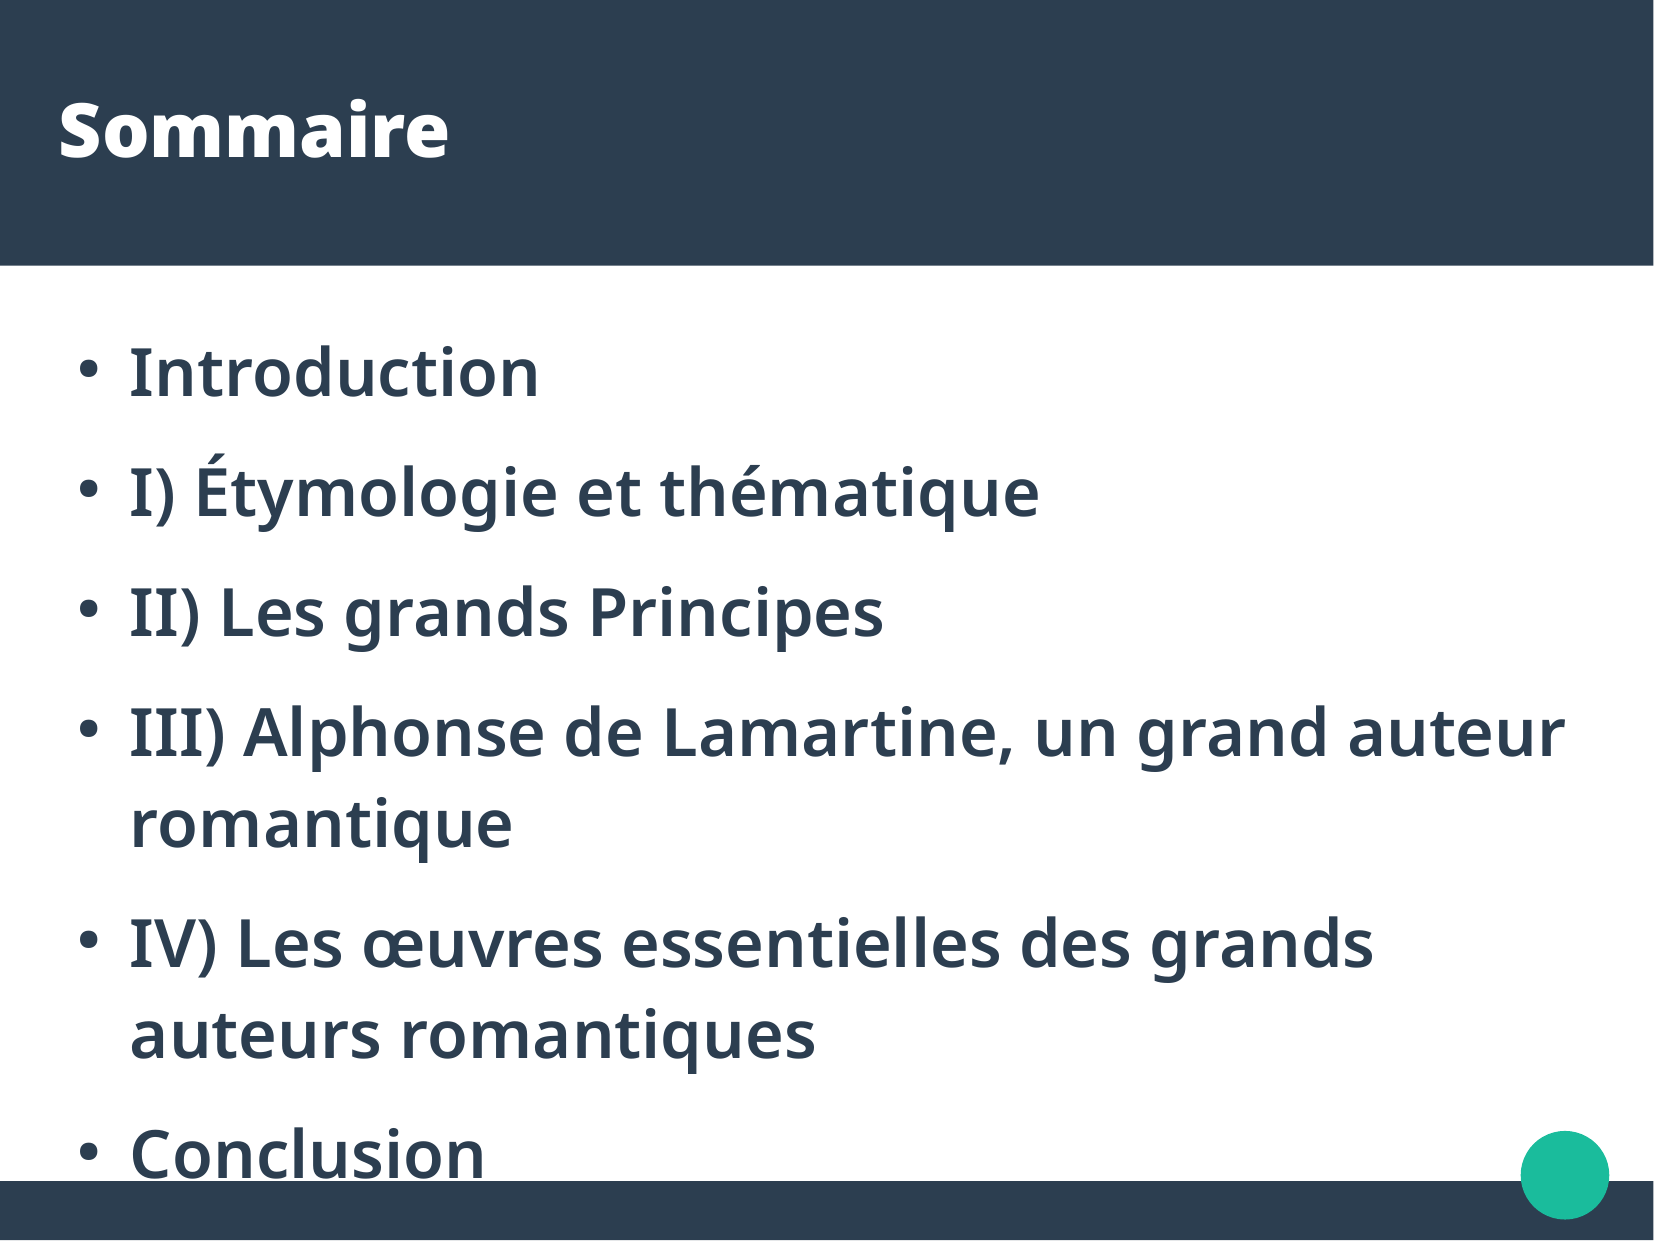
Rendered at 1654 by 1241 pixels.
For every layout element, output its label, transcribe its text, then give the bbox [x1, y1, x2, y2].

title Sommaire [59, 49, 1595, 207]
list Introduction I) Étymologie et thématique II) Les grands Principes III) Alphonse de Lamartine, un grand auteur romantique IV) Les œuvres essentielles des grands auteurs romantiques Conclusion Sources [59, 324, 1595, 1152]
